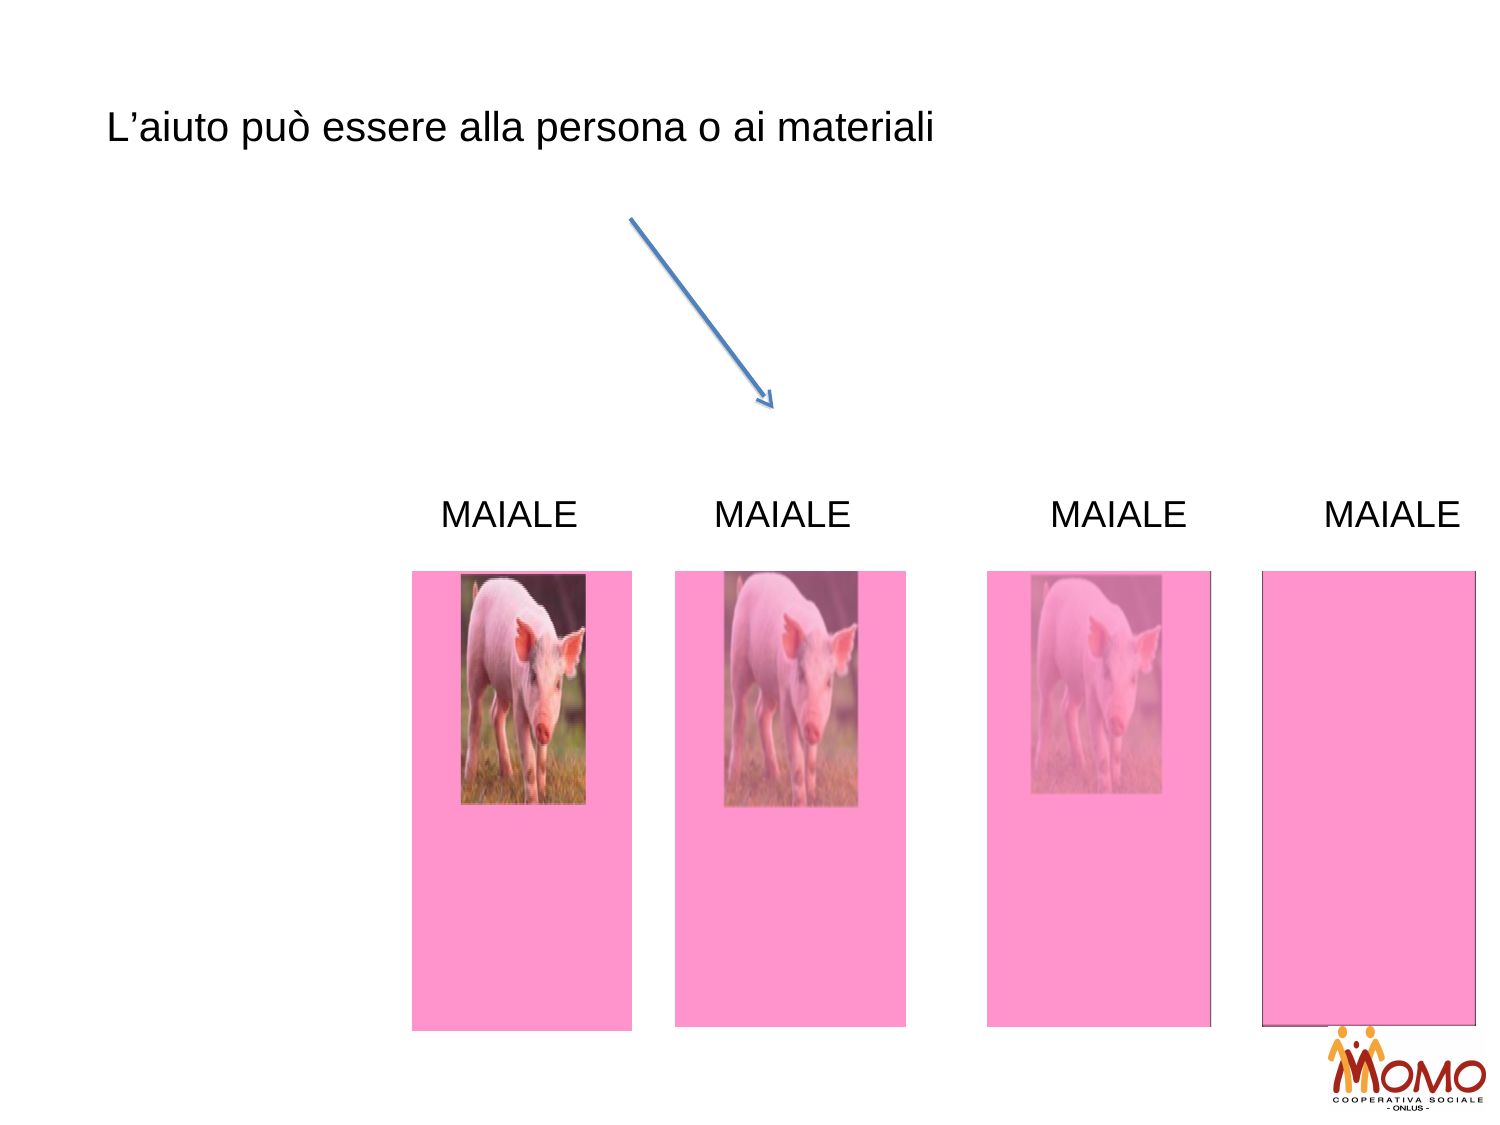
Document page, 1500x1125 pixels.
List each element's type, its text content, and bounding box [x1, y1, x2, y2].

picture [1262, 571, 1486, 1112]
picture [412, 571, 632, 1031]
picture [675, 571, 906, 1027]
text_box L’aiuto può essere alla persona o ai materiali [91, 91, 951, 158]
text_box MAIALE MAIALE MAIALE MAIALE [404, 482, 1479, 544]
picture [987, 571, 1212, 1027]
